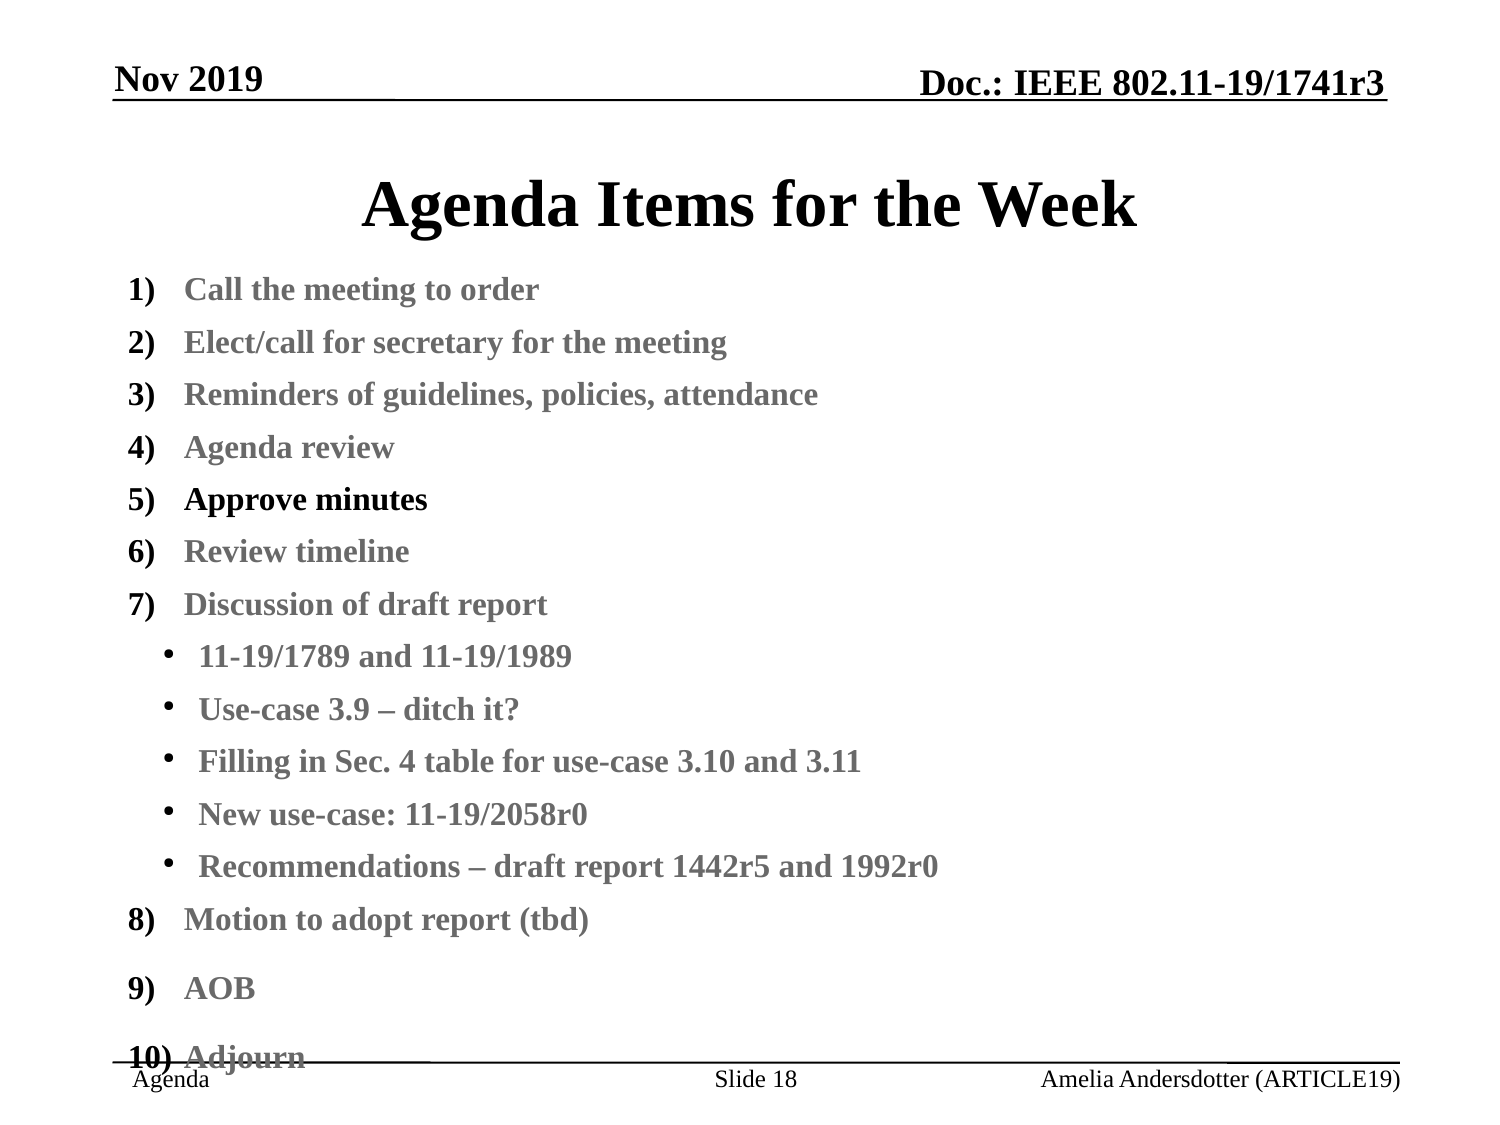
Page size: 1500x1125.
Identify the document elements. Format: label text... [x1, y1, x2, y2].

text_box Nov 2019 [114, 54, 422, 99]
text_box Slide <number> [712, 1062, 799, 1122]
text_box Call the meeting to order Elect/call for secretary for the meeting Reminders of guidelines, policies, attendance Agenda review Approve minutes Review timeline Discussion of draft report 11-19/1789 and 11-19/1989 Use-case 3.9 – ditch it? Filling in Sec. 4 table for use-case 3.10 and 3.11 New use-case: 11-19/2058r0 Recommendations – draft report 1442r5 and 1992r0 Motion to adopt report (tbd) AOB Adjourn [112, 287, 1387, 1040]
text_box Agenda Items for the Week [112, 112, 1387, 287]
text_box Amelia Andersdotter (ARTICLE19) [878, 1062, 1401, 1092]
